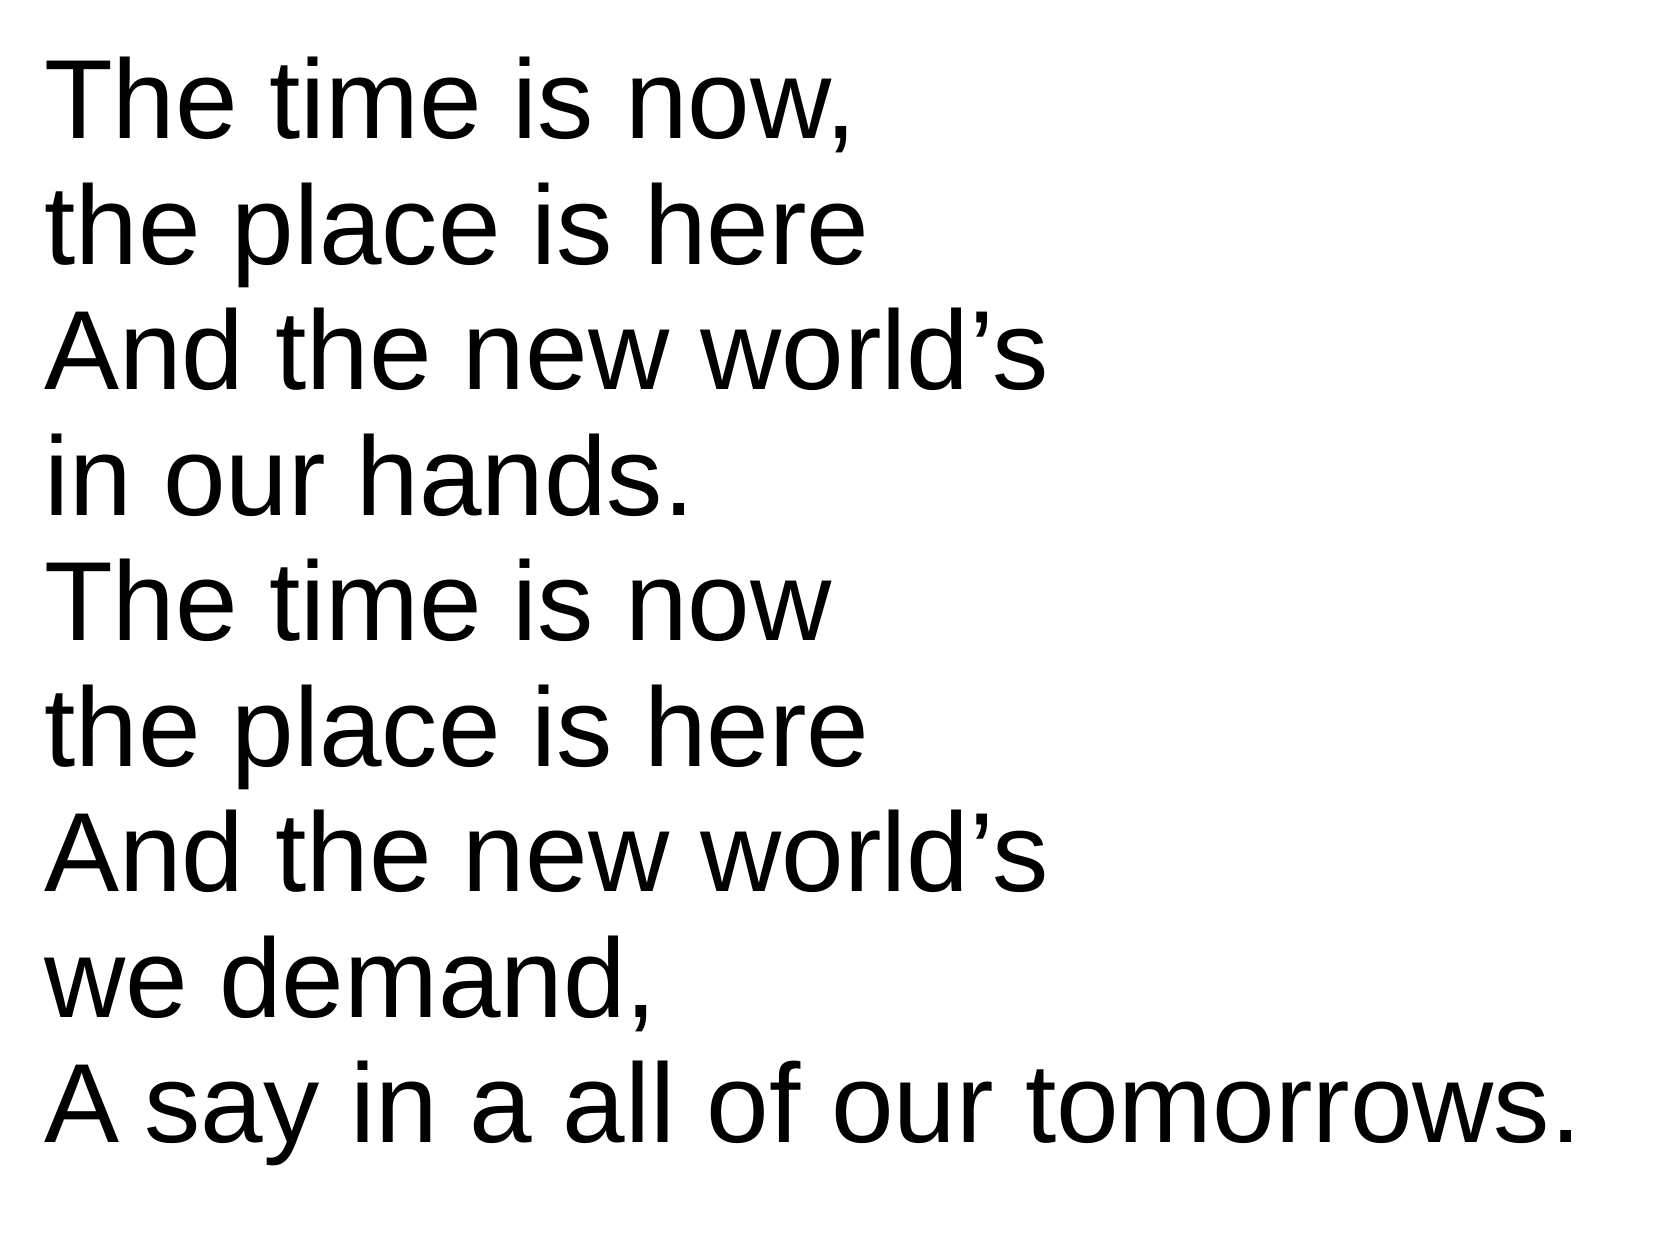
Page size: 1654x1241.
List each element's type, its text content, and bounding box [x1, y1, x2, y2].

text_box The time is now, the place is here And the new world’s in our hands. The time is now the place is here And the new world’s we demand, A say in a all of our tomorrows. [29, 29, 1625, 1174]
